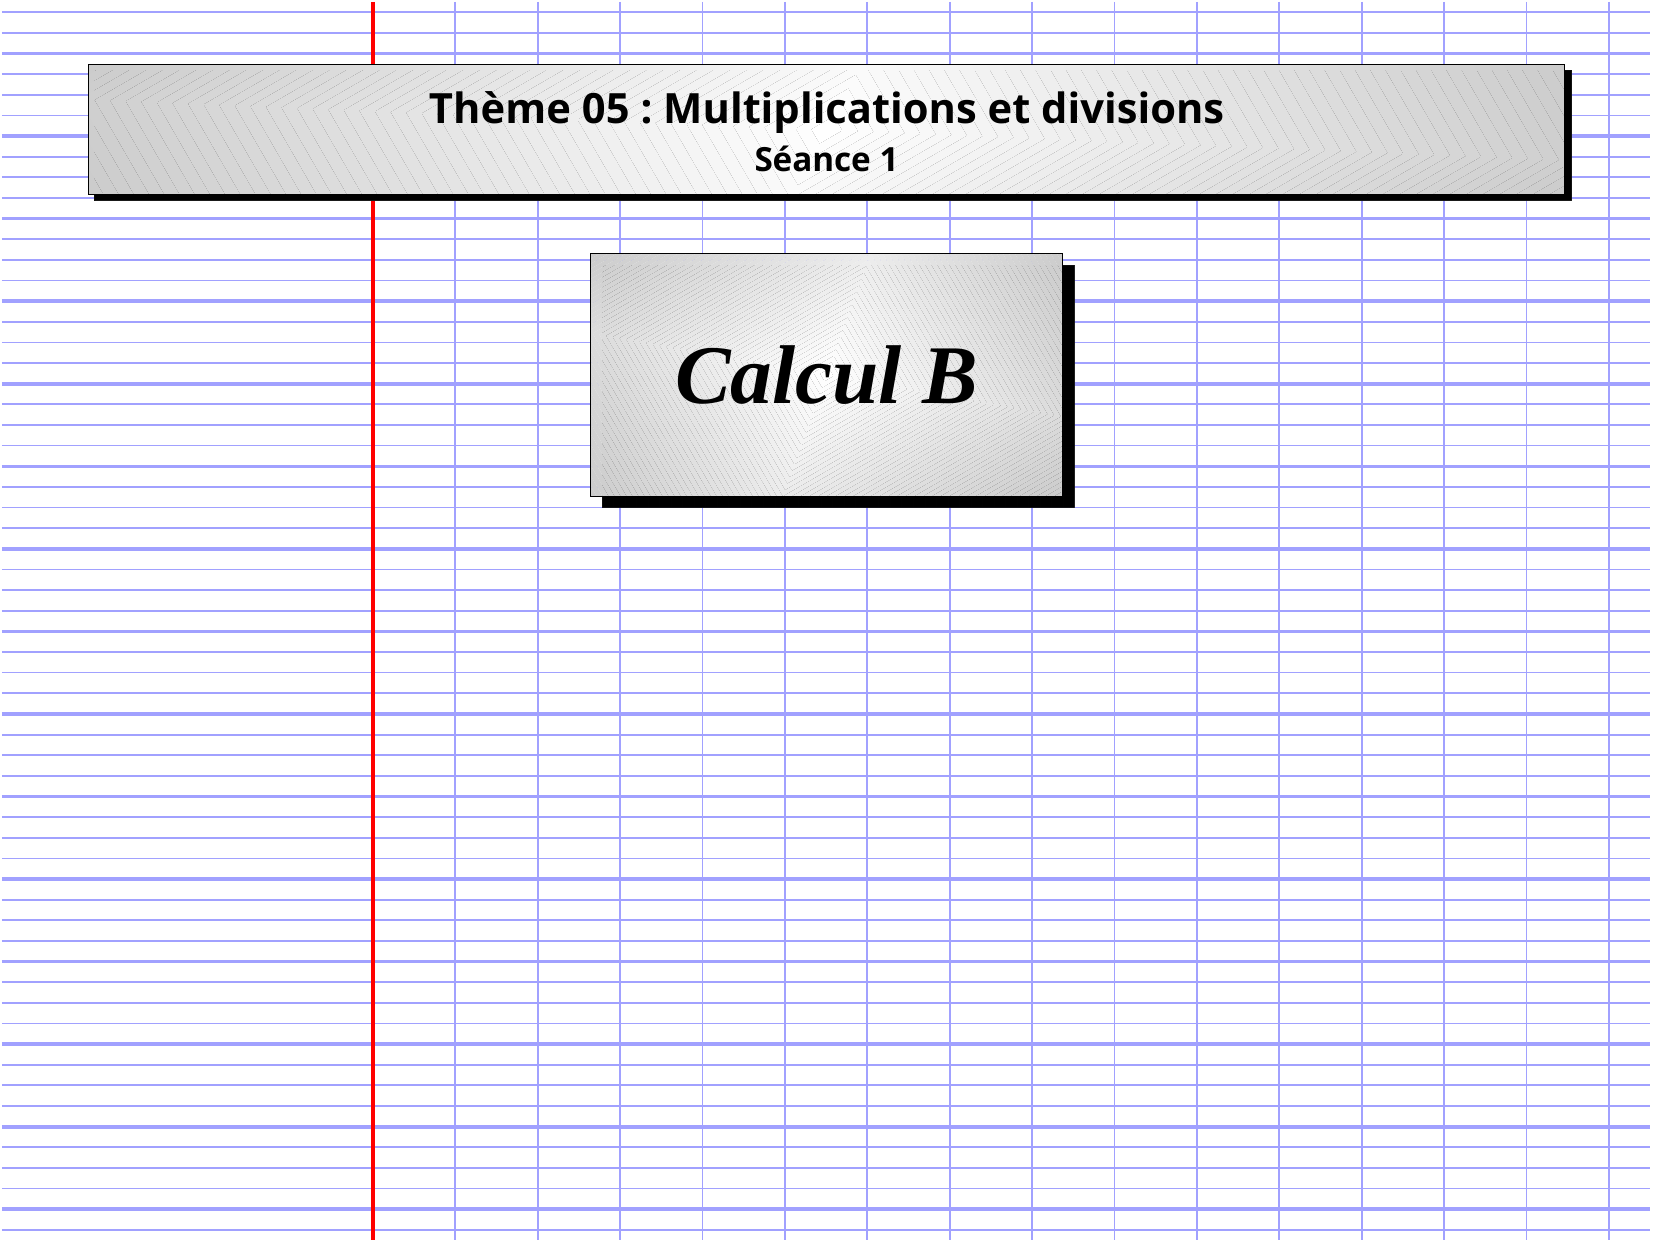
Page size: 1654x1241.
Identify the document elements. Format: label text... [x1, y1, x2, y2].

text_box Thème 05 : Multiplications et divisions Séance 1 [88, 64, 1565, 195]
text_box Calcul B [590, 253, 1063, 497]
picture [0, 0, 1654, 1241]
